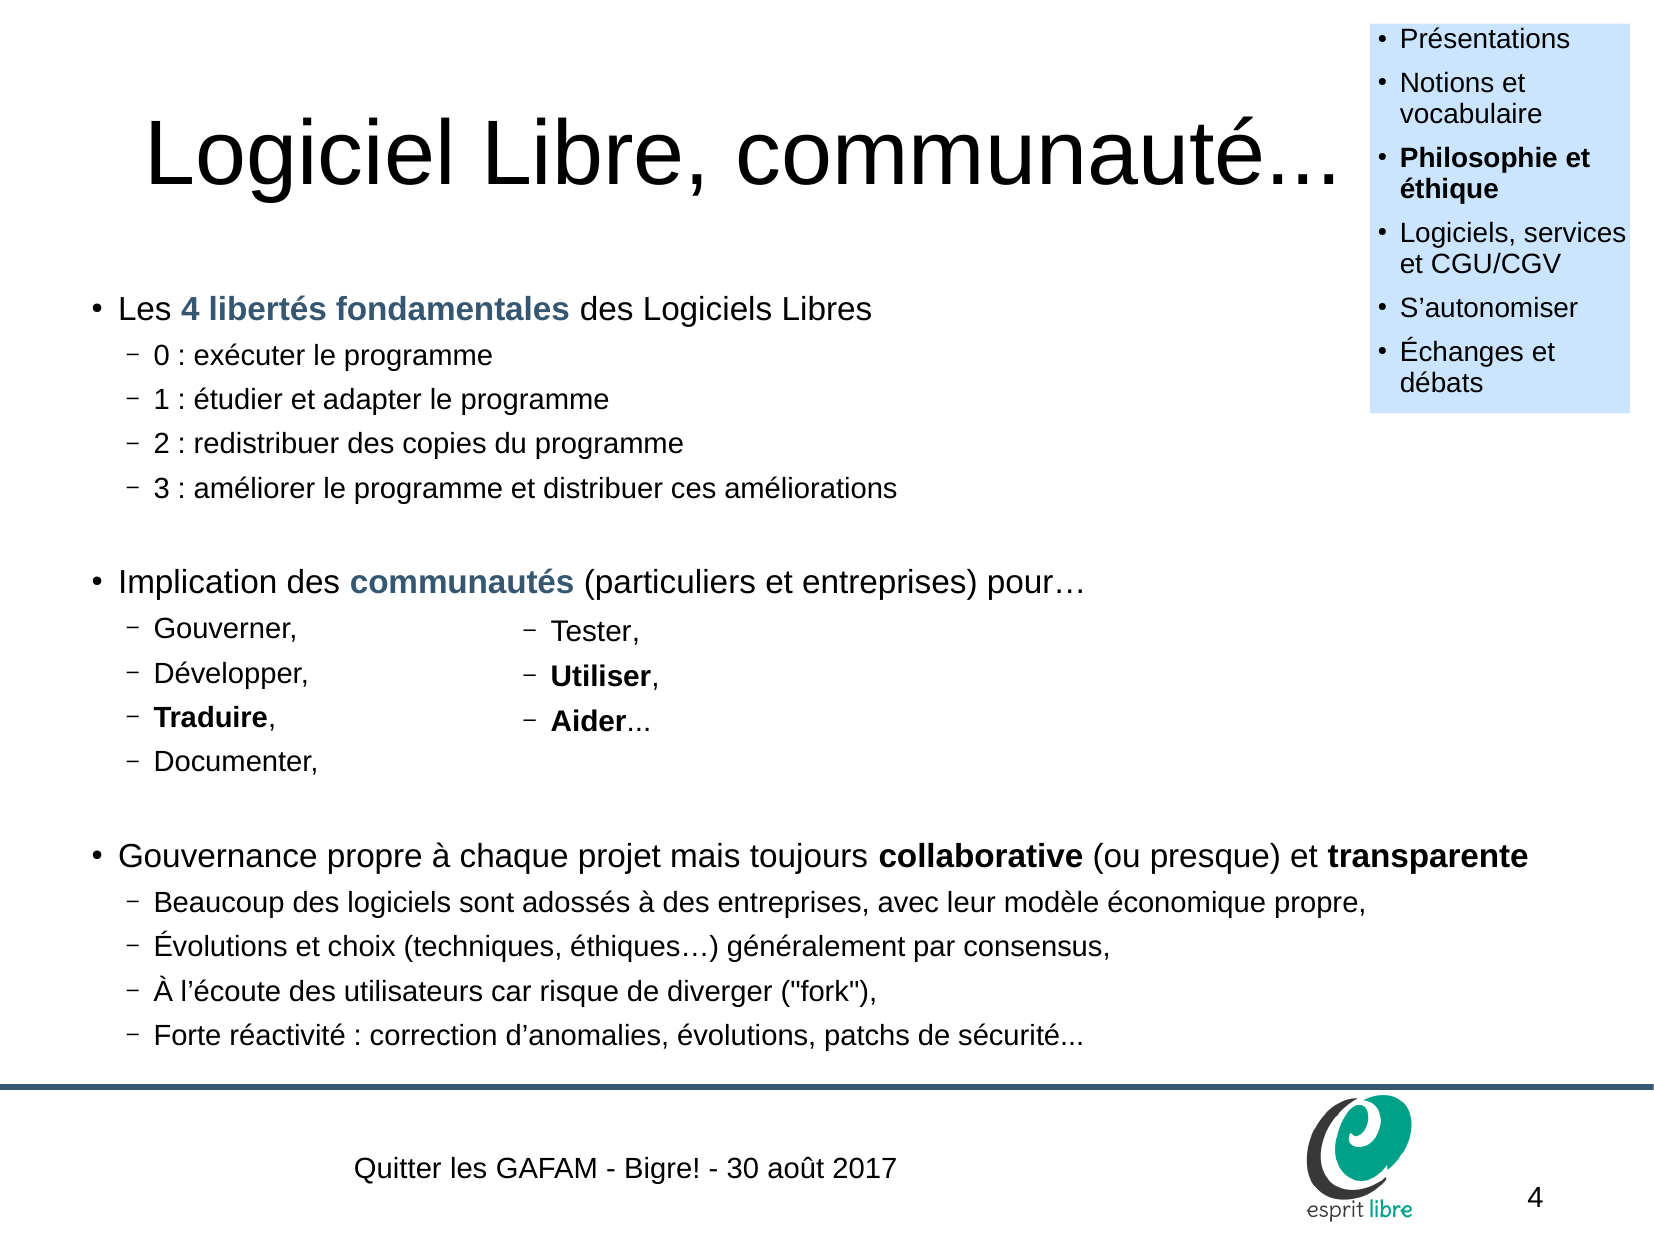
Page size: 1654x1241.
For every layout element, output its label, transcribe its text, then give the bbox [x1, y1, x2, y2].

title Logiciel Libre, communauté... [0, 49, 1370, 257]
picture [1293, 1092, 1424, 1223]
list Les 4 libertés fondamentales des Logiciels Libres 0 : exécuter le programme 1 : étudier et adapter le programme 2 : redistribuer des copies du programme 3 : améliorer le programme et distribuer ces améliorations Implication des communautés (particuliers et entreprises) pour… Gouverner, Développer, Traduire, Documenter, Gouvernance propre à chaque projet mais toujours collaborative (ou presque) et transparente Beaucoup des logiciels sont adossés à des entreprises, avec leur modèle économique propre, Évolutions et choix (techniques, éthiques…) généralement par consensus, À l’écoute des utilisateurs car risque de diverger ("fork"), Forte réactivité : correction d’anomalies, évolutions, patchs de sécurité... [82, 290, 1571, 1063]
list Présentations Notions et vocabulaire Philosophie et éthique Logiciels, services et CGU/CGV S’autonomiser Échanges et débats [1370, 23, 1630, 414]
list Tester, Utiliser, Aider... [478, 614, 916, 739]
